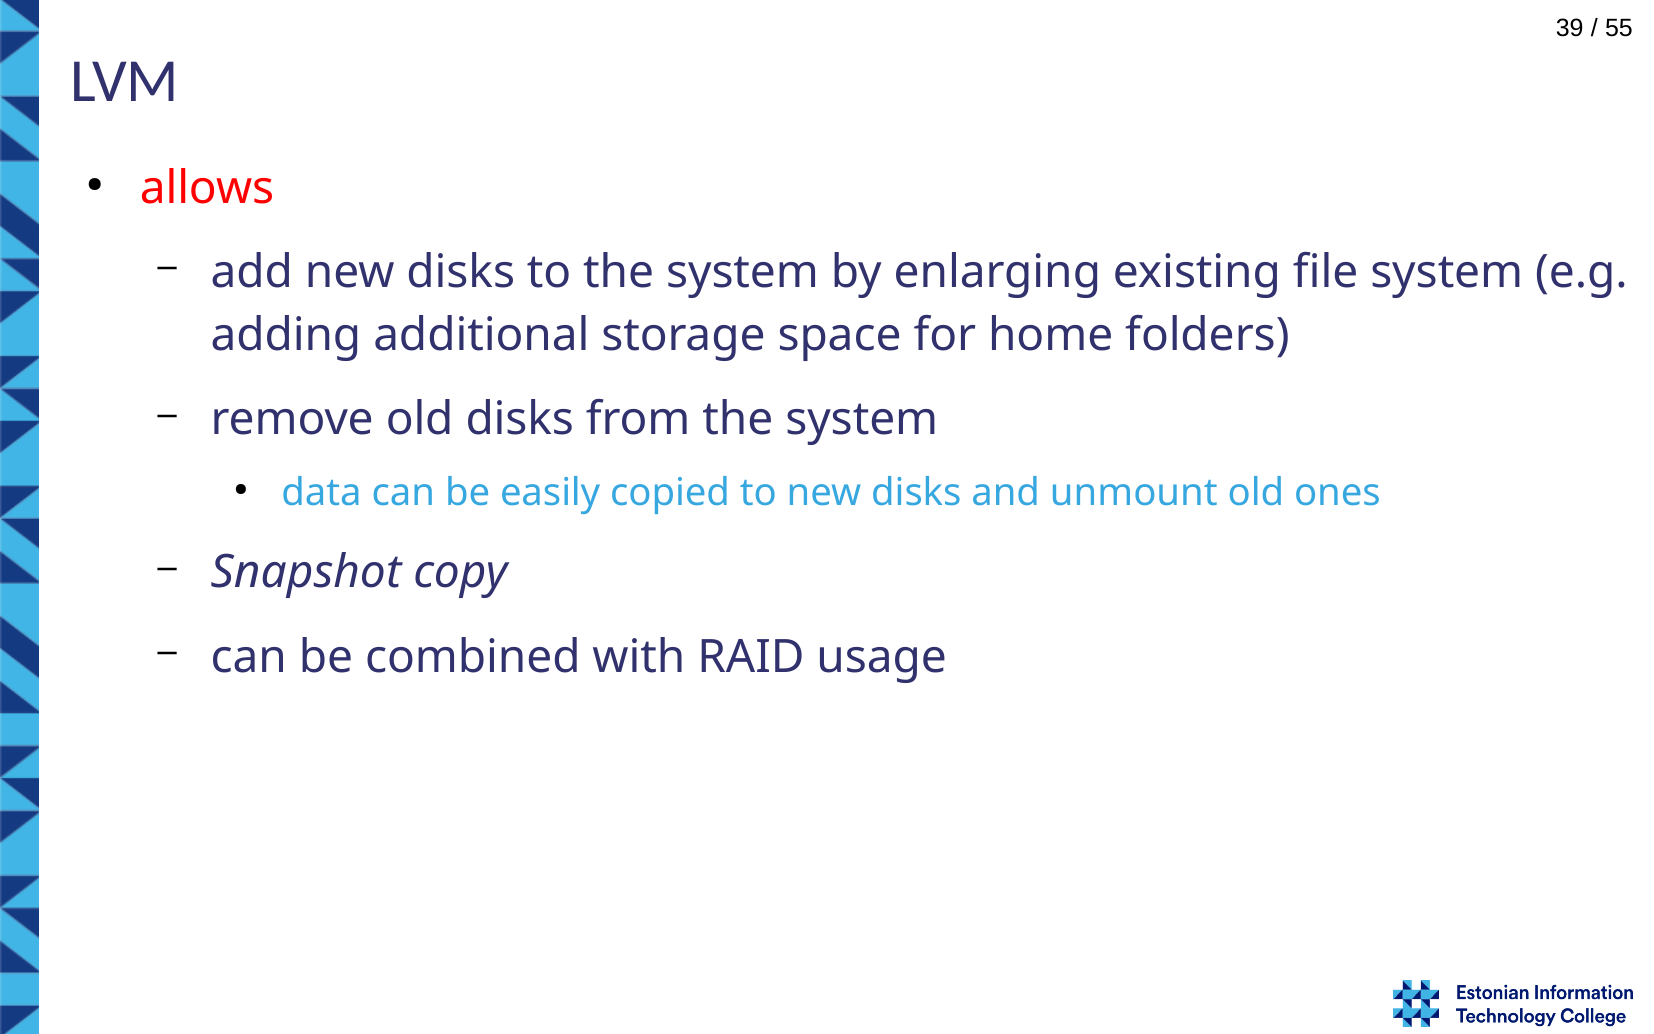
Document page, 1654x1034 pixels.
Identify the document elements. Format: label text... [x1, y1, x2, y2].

list allows add new disks to the system by enlarging existing file system (e.g. adding additional storage space for home folders) remove old disks from the system data can be easily copied to new disks and unmount old ones Snapshot copy can be combined with RAID usage [68, 153, 1630, 957]
title LVM [70, 41, 1630, 130]
picture [1393, 980, 1633, 1027]
